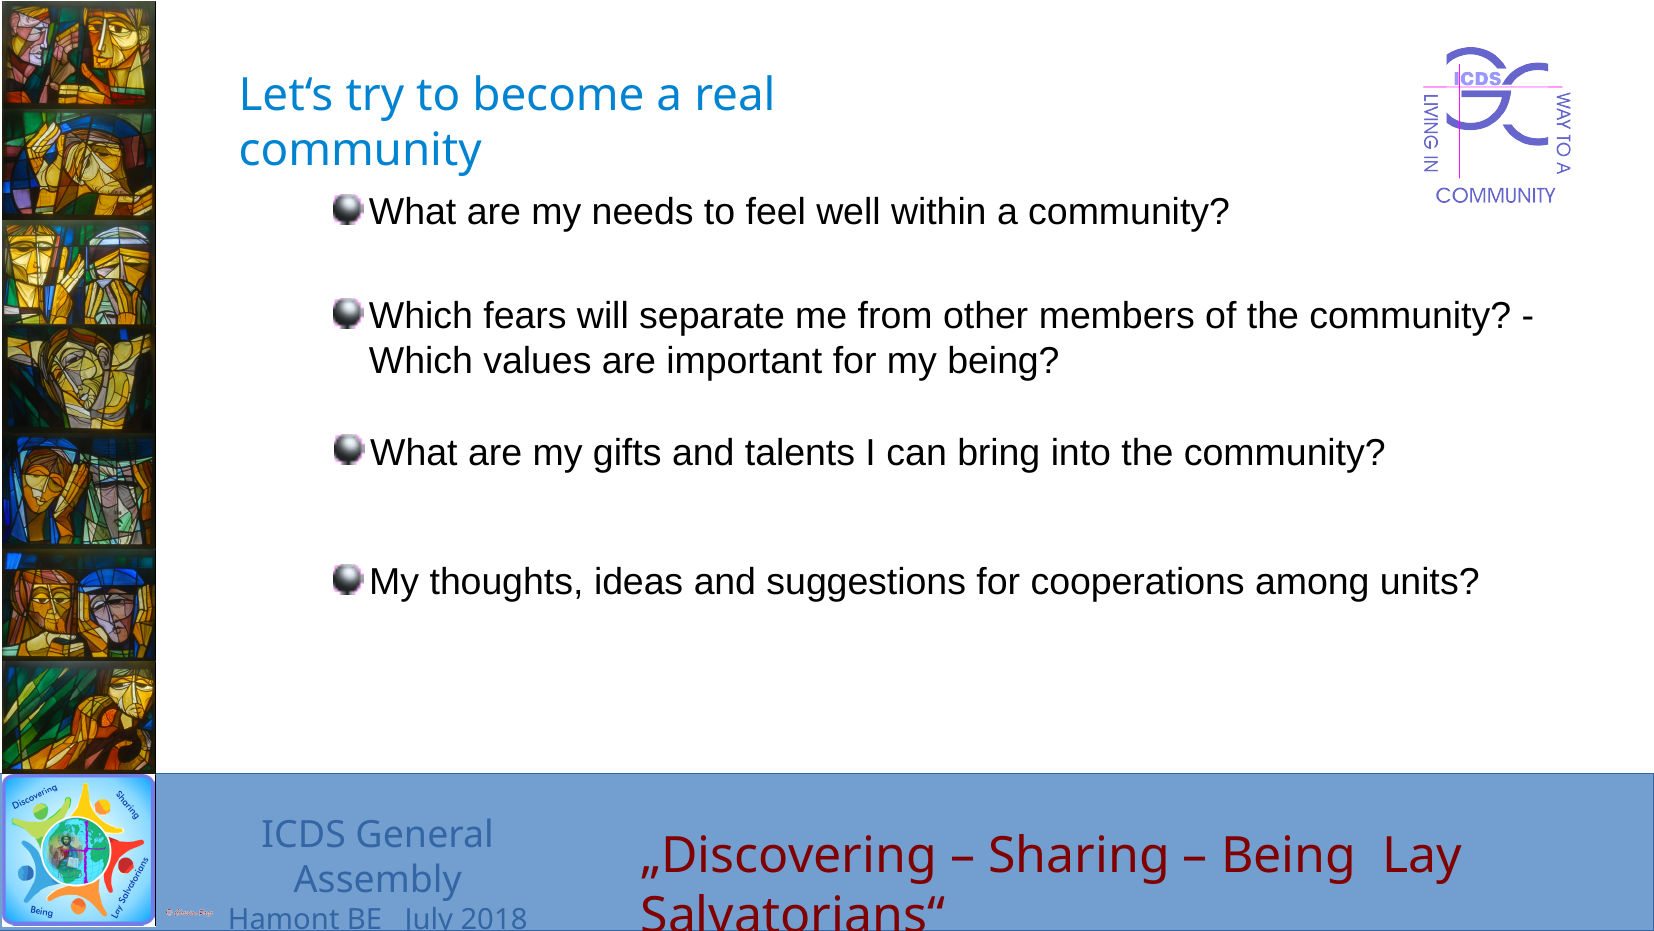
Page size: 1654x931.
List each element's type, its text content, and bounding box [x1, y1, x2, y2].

text_box My thoughts, ideas and suggestions for cooperations among units? [318, 549, 1495, 607]
picture [334, 434, 365, 465]
picture [333, 194, 364, 225]
picture [333, 564, 364, 595]
text_box Let‘s try to become a real community [223, 56, 1028, 129]
text_box What are my gifts and talents I can bring into the community? [320, 420, 1402, 477]
text_box „Discovering – Sharing – Being Lay Salvatorians“ [625, 814, 1607, 892]
text_box Which fears will separate me from other members of the community? - Which values are important for my being? [318, 283, 1561, 383]
picture [0, 0, 158, 930]
picture [333, 298, 364, 329]
picture [1421, 47, 1583, 203]
text_box What are my needs to feel well within a community? [318, 179, 1246, 237]
picture [166, 909, 213, 917]
